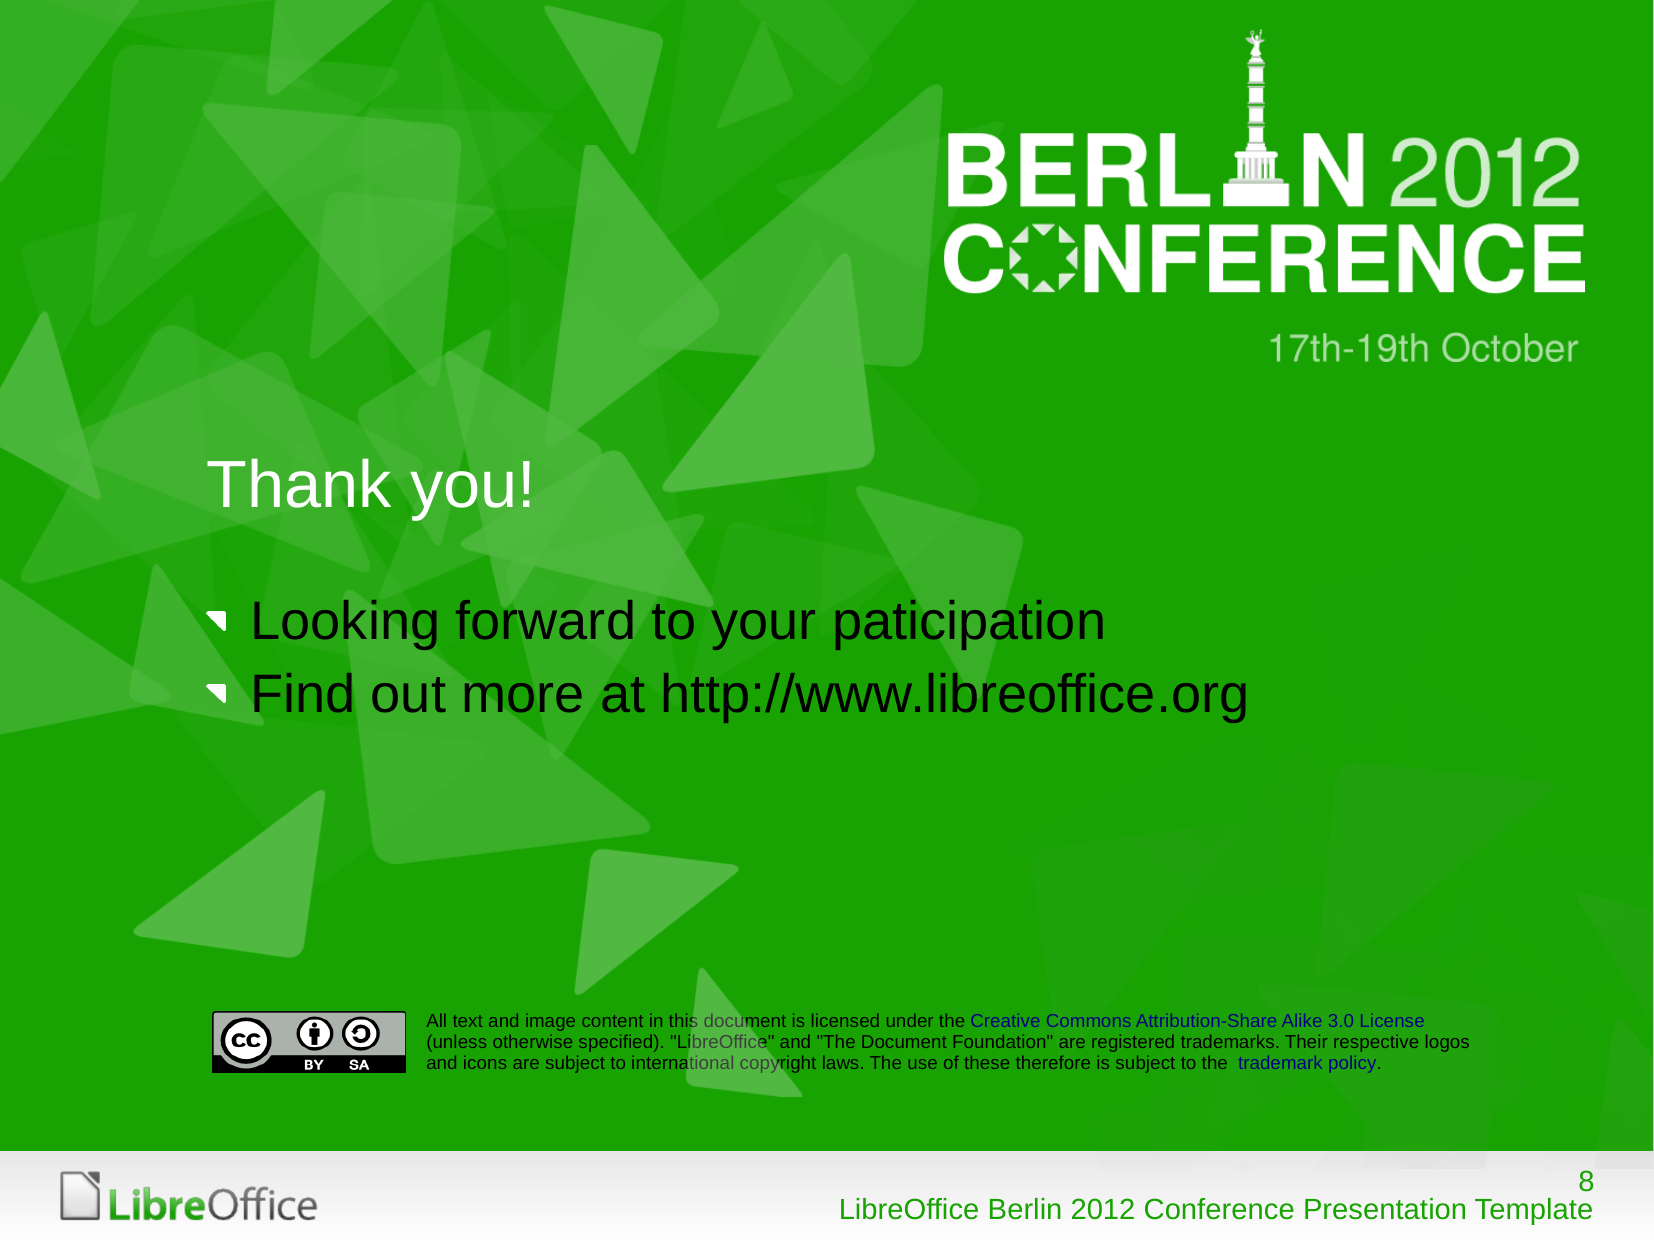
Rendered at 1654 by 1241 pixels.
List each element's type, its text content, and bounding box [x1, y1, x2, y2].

title Thank you! [206, 395, 1477, 573]
picture [0, 0, 1654, 1169]
list Looking forward to your paticipation Find out more at http://www.libreoffice.org [206, 590, 1477, 945]
picture [41, 1152, 337, 1240]
